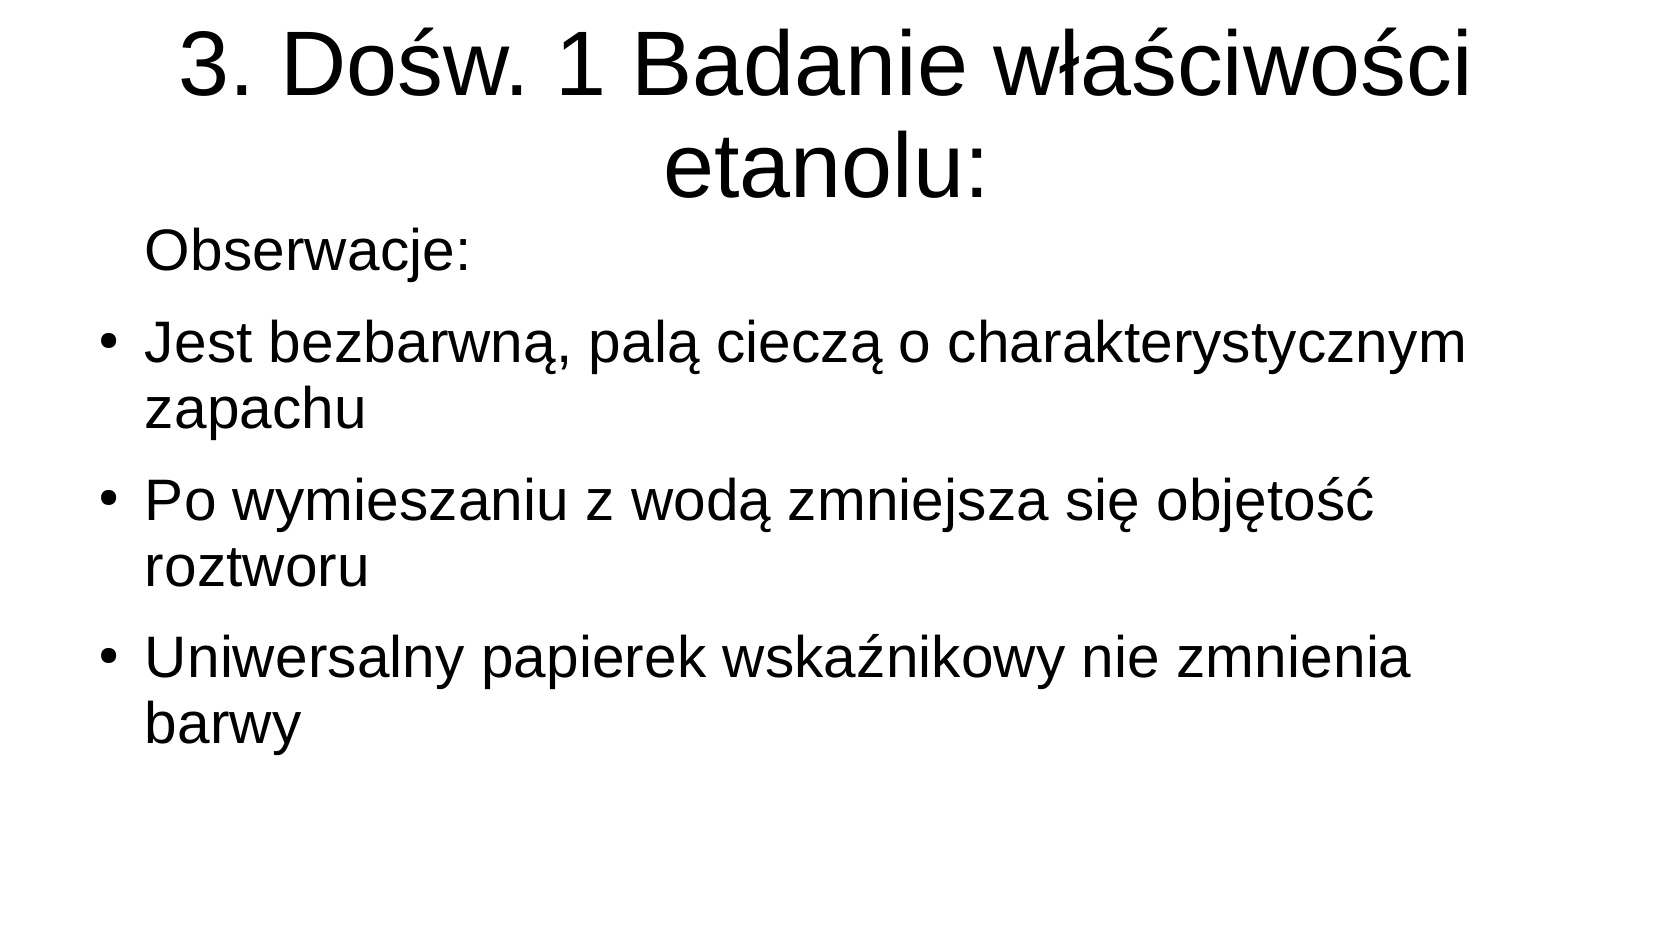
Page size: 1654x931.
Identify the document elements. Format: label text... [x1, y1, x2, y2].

list Obserwacje: Jest bezbarwną, palą cieczą o charakterystycznym zapachu Po wymieszaniu z wodą zmniejsza się objętość roztworu Uniwersalny papierek wskaźnikowy nie zmnienia barwy [82, 217, 1571, 758]
title 3. Dośw. 1 Badanie właściwości etanolu: [82, 12, 1571, 217]
